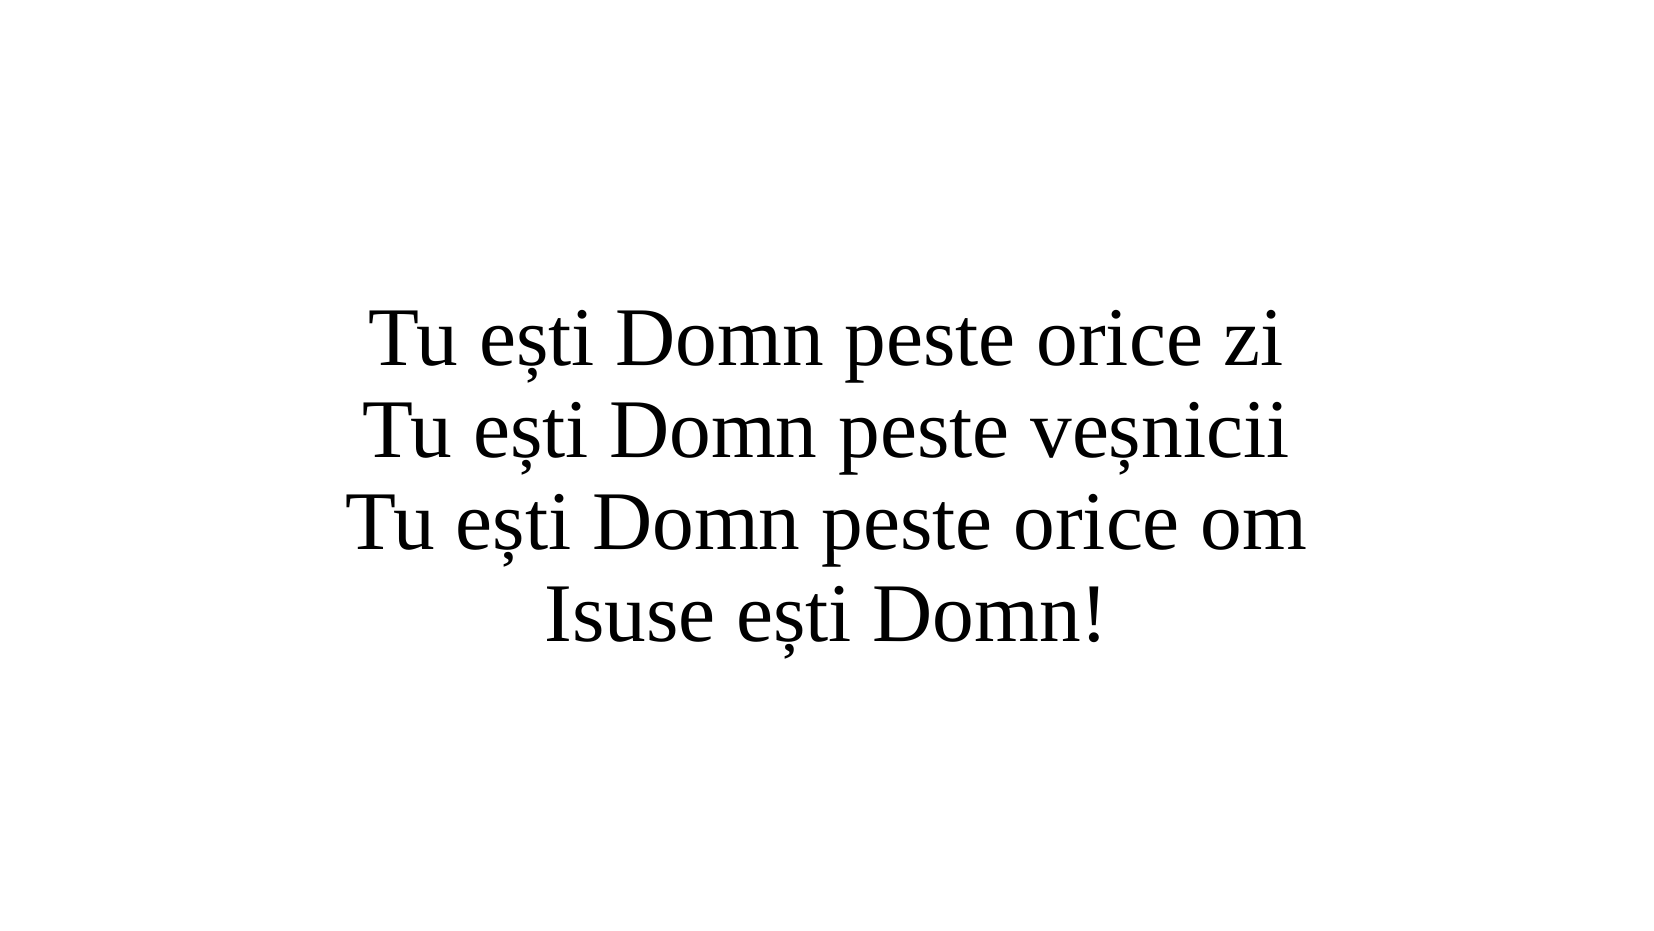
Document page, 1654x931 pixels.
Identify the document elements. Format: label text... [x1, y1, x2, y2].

subtitle Tu ești Domn peste orice zi Tu ești Domn peste veșnicii Tu ești Domn peste orice om Isuse ești Domn! [165, 205, 1489, 745]
